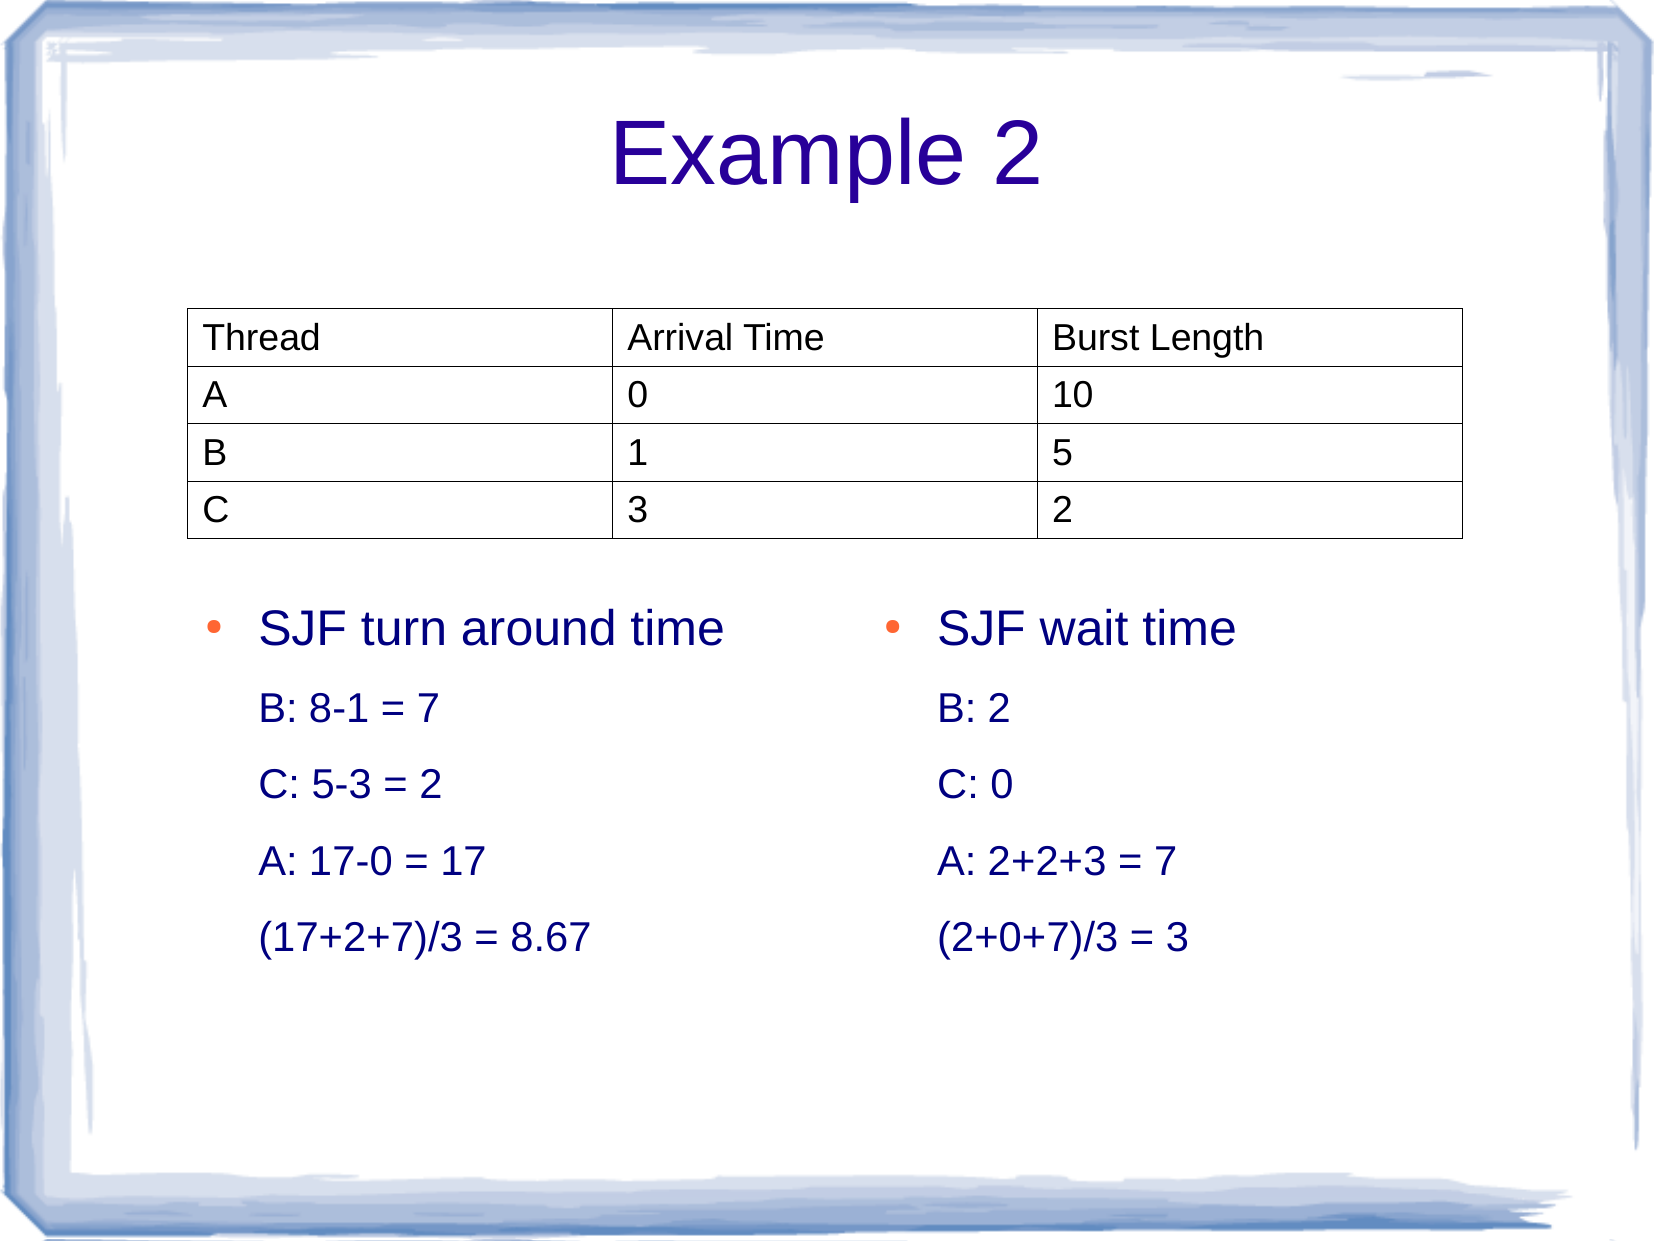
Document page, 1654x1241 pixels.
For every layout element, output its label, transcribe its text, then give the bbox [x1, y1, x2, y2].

table_cell B [188, 424, 612, 481]
table_header Burst Length [1038, 309, 1462, 366]
table_header Arrival Time [613, 309, 1037, 366]
table_cell C [188, 482, 612, 538]
picture [0, 0, 1654, 1241]
table_cell 1 [613, 424, 1037, 481]
table_cell 2 [1038, 482, 1462, 538]
table_cell 3 [613, 482, 1037, 538]
table_cell 5 [1038, 424, 1462, 481]
table_cell A [188, 367, 612, 423]
table_cell 10 [1038, 367, 1462, 423]
title Example 2 [82, 49, 1571, 257]
list SJF wait time B: 2 C: 0 A: 2+2+3 = 7 (2+0+7)/3 = 3 [866, 600, 1463, 1122]
table_header Thread [188, 309, 612, 366]
list SJF turn around time B: 8-1 = 7 C: 5-3 = 2 A: 17-0 = 17 (17+2+7)/3 = 8.67 [187, 600, 809, 1122]
table_cell 0 [613, 367, 1037, 423]
